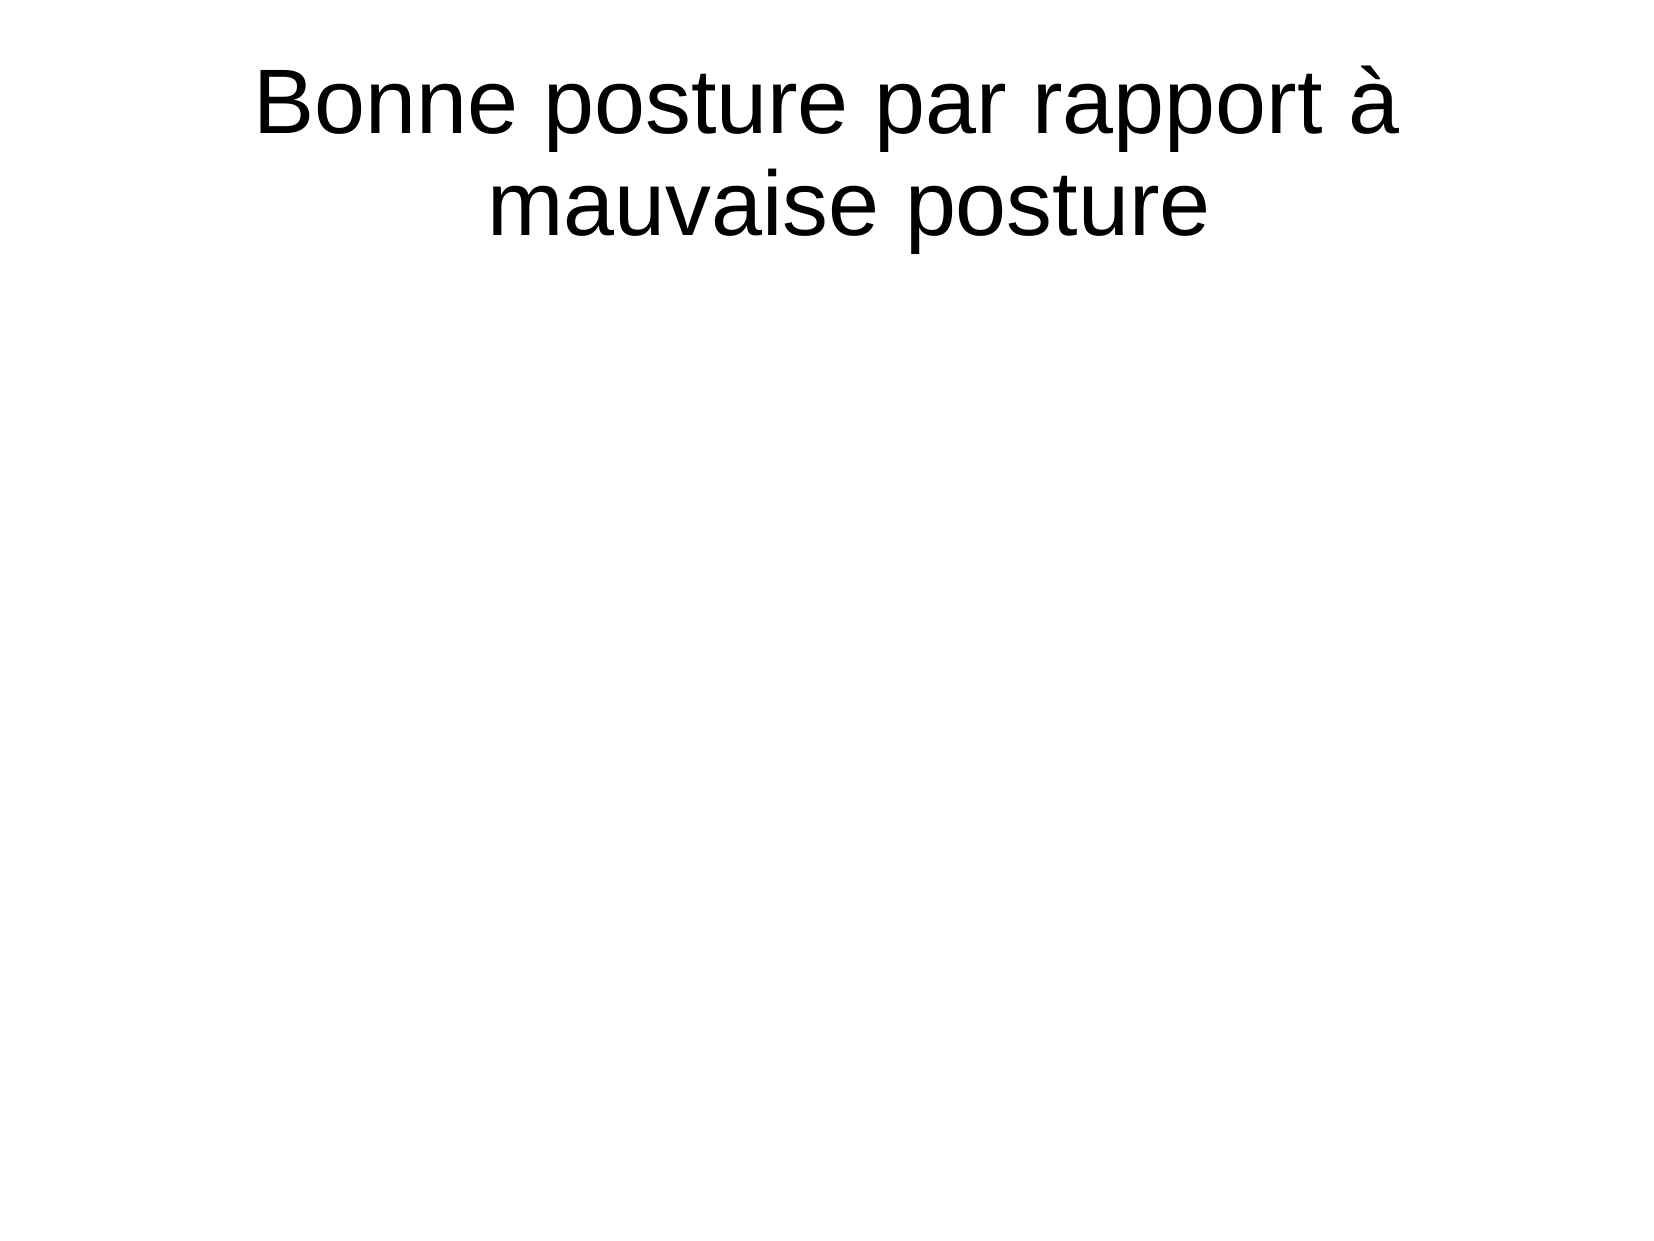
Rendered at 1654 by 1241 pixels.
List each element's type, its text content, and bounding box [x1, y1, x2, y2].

title Bonne posture par rapport à mauvaise posture [82, 49, 1571, 257]
